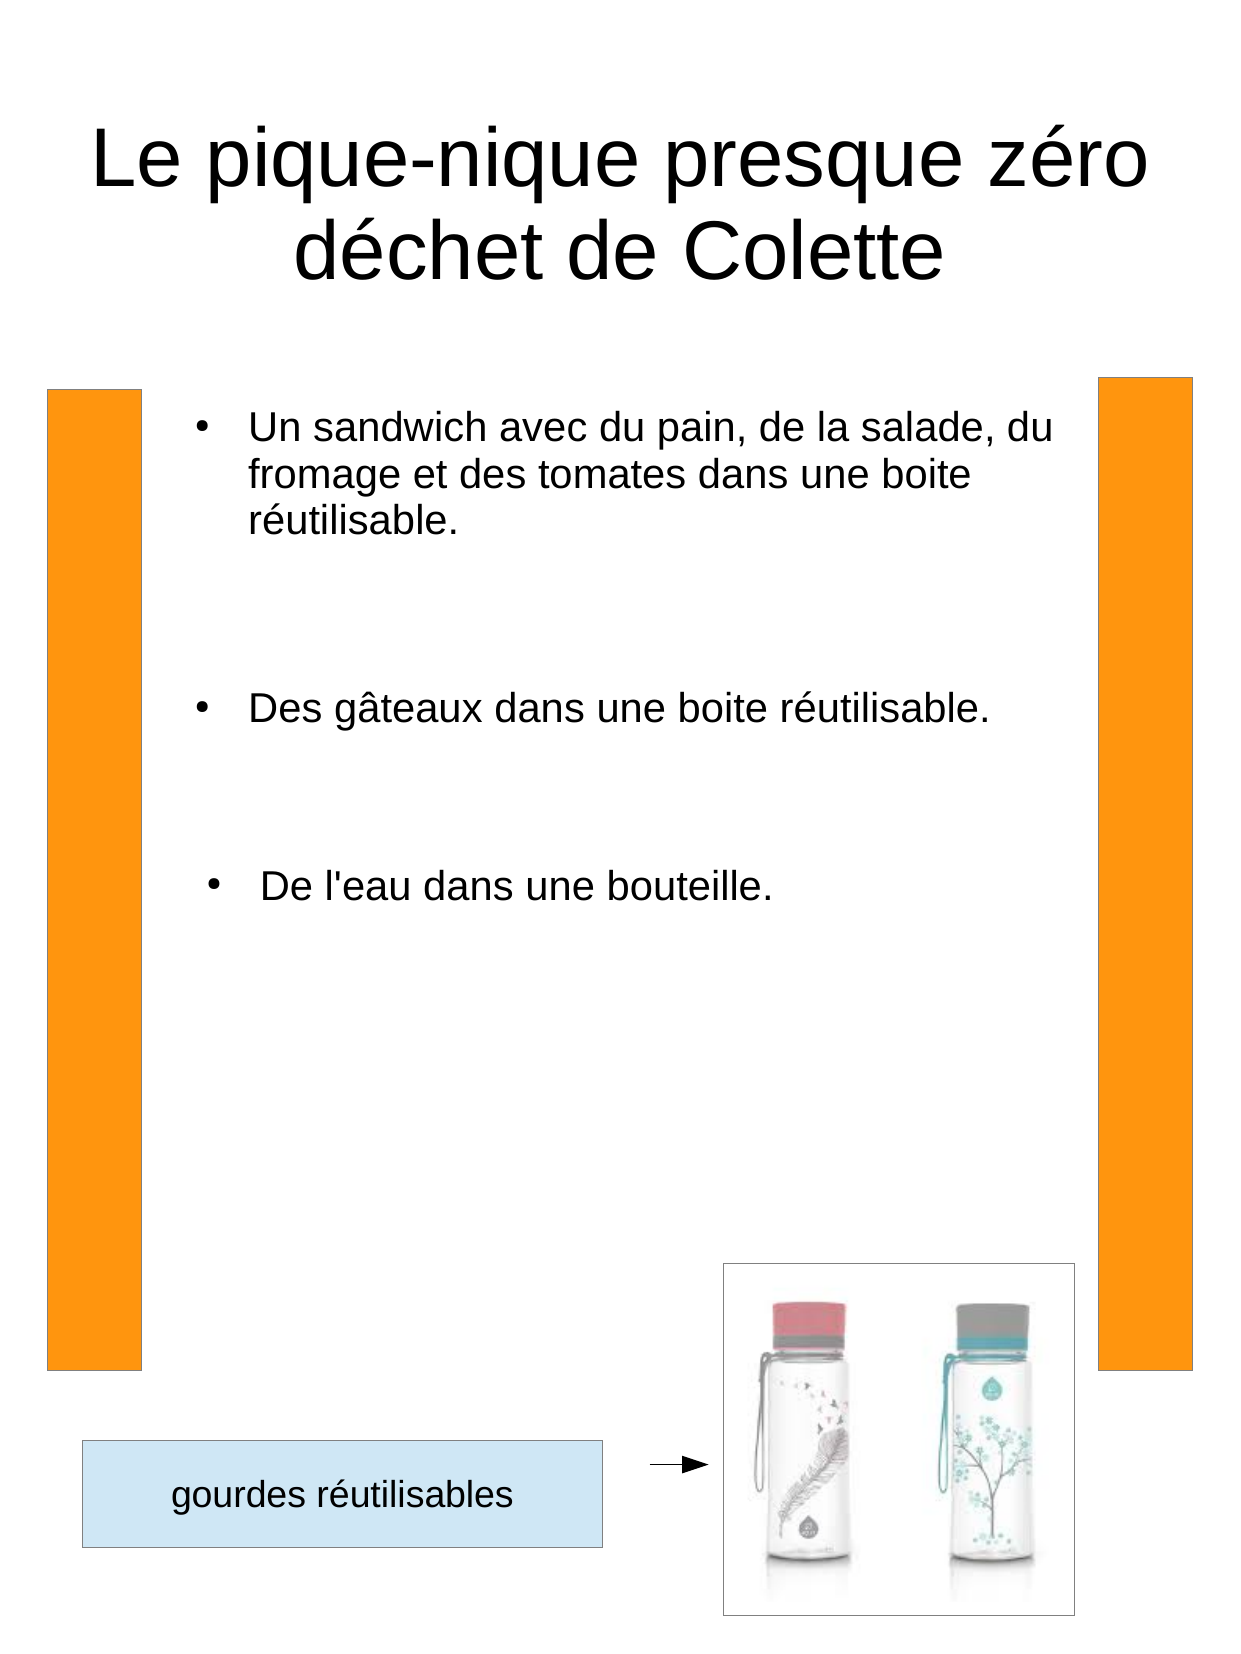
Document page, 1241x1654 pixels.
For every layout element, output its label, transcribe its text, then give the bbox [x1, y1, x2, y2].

list De l'eau dans une bouteille. [188, 862, 1099, 1061]
text_box gourdes réutilisables [82, 1440, 603, 1548]
list Un sandwich avec du pain, de la salade, du fromage et des tomates dans une boite réutilisable. [177, 404, 1087, 603]
list Des gâteaux dans une boite réutilisable. [177, 685, 1087, 884]
text_box [1098, 377, 1193, 1371]
text_box [47, 389, 142, 1371]
picture [723, 1263, 1075, 1616]
title Le pique-nique presque zéro déchet de Colette [62, 65, 1179, 342]
